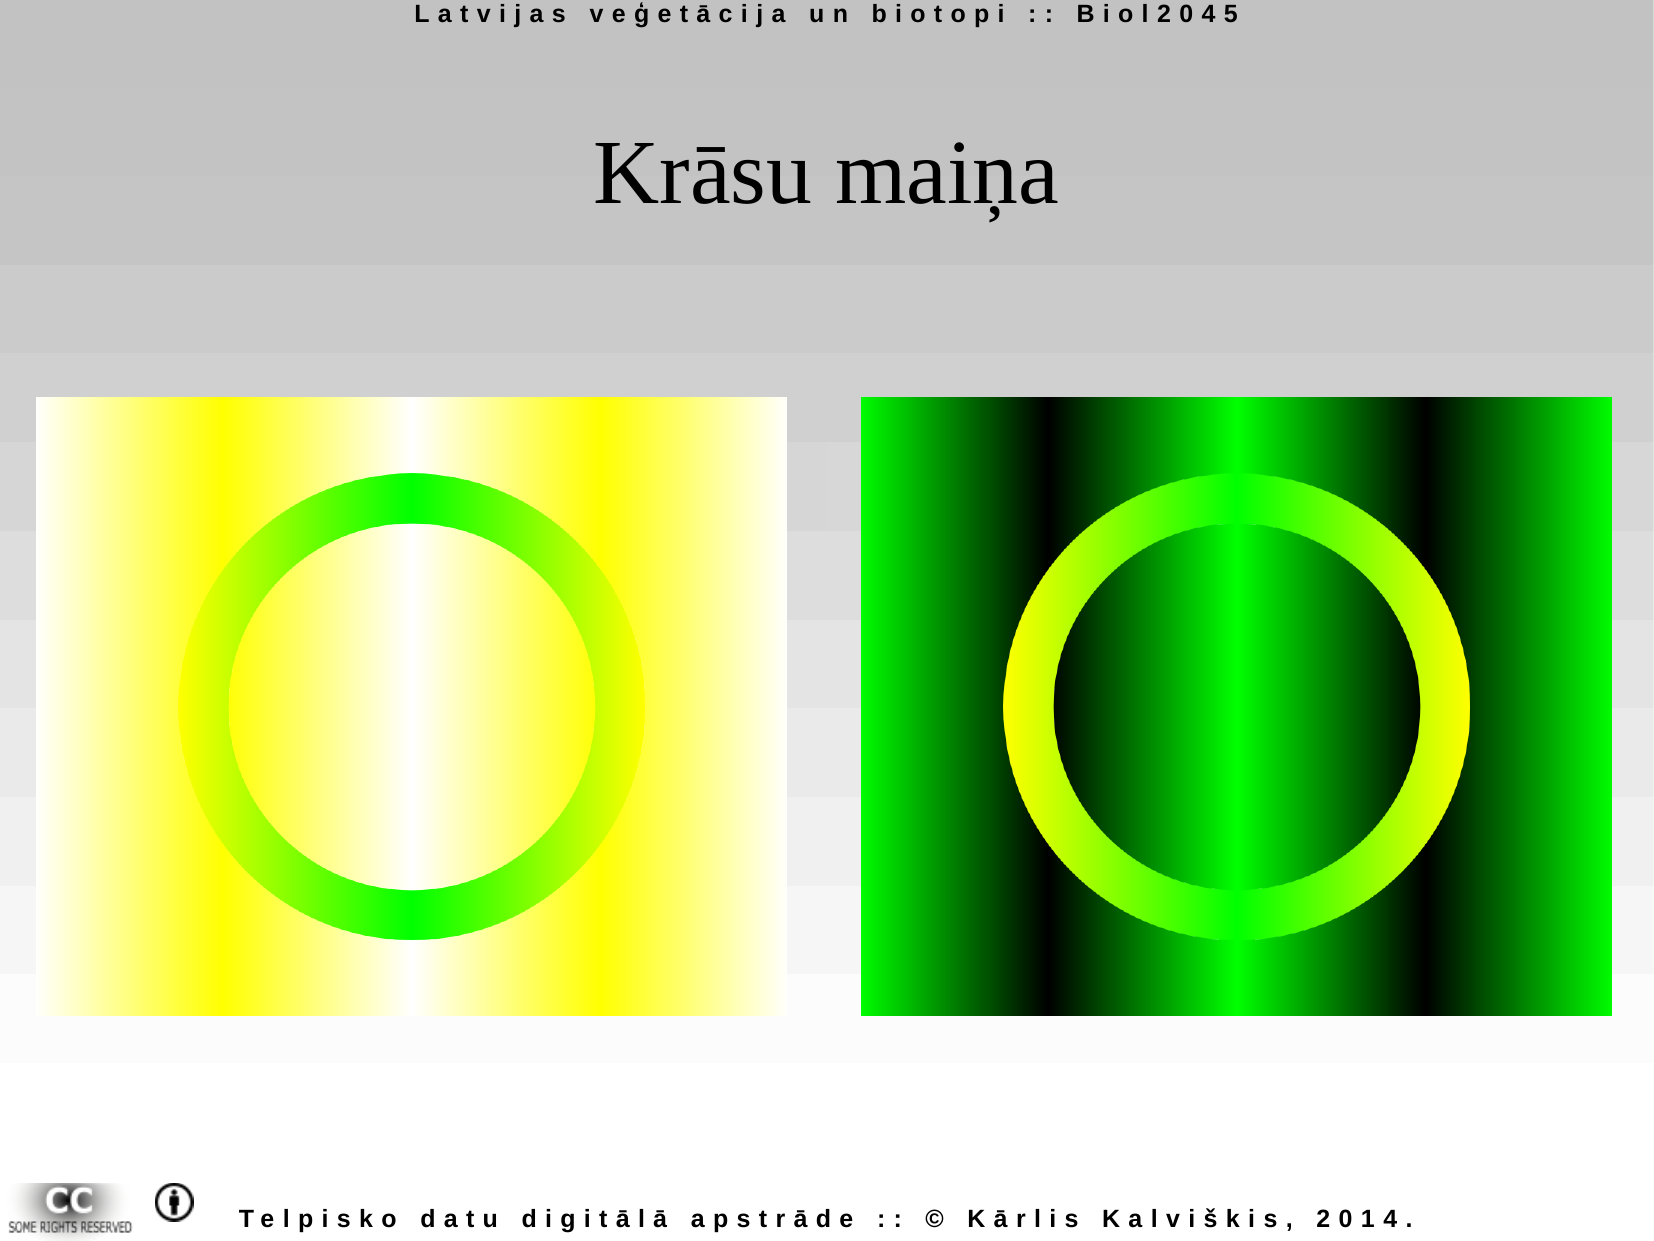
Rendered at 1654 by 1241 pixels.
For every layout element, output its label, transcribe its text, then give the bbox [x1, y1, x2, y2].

title Krāsu maiņa [29, 49, 1625, 296]
picture [0, 0, 1654, 1241]
